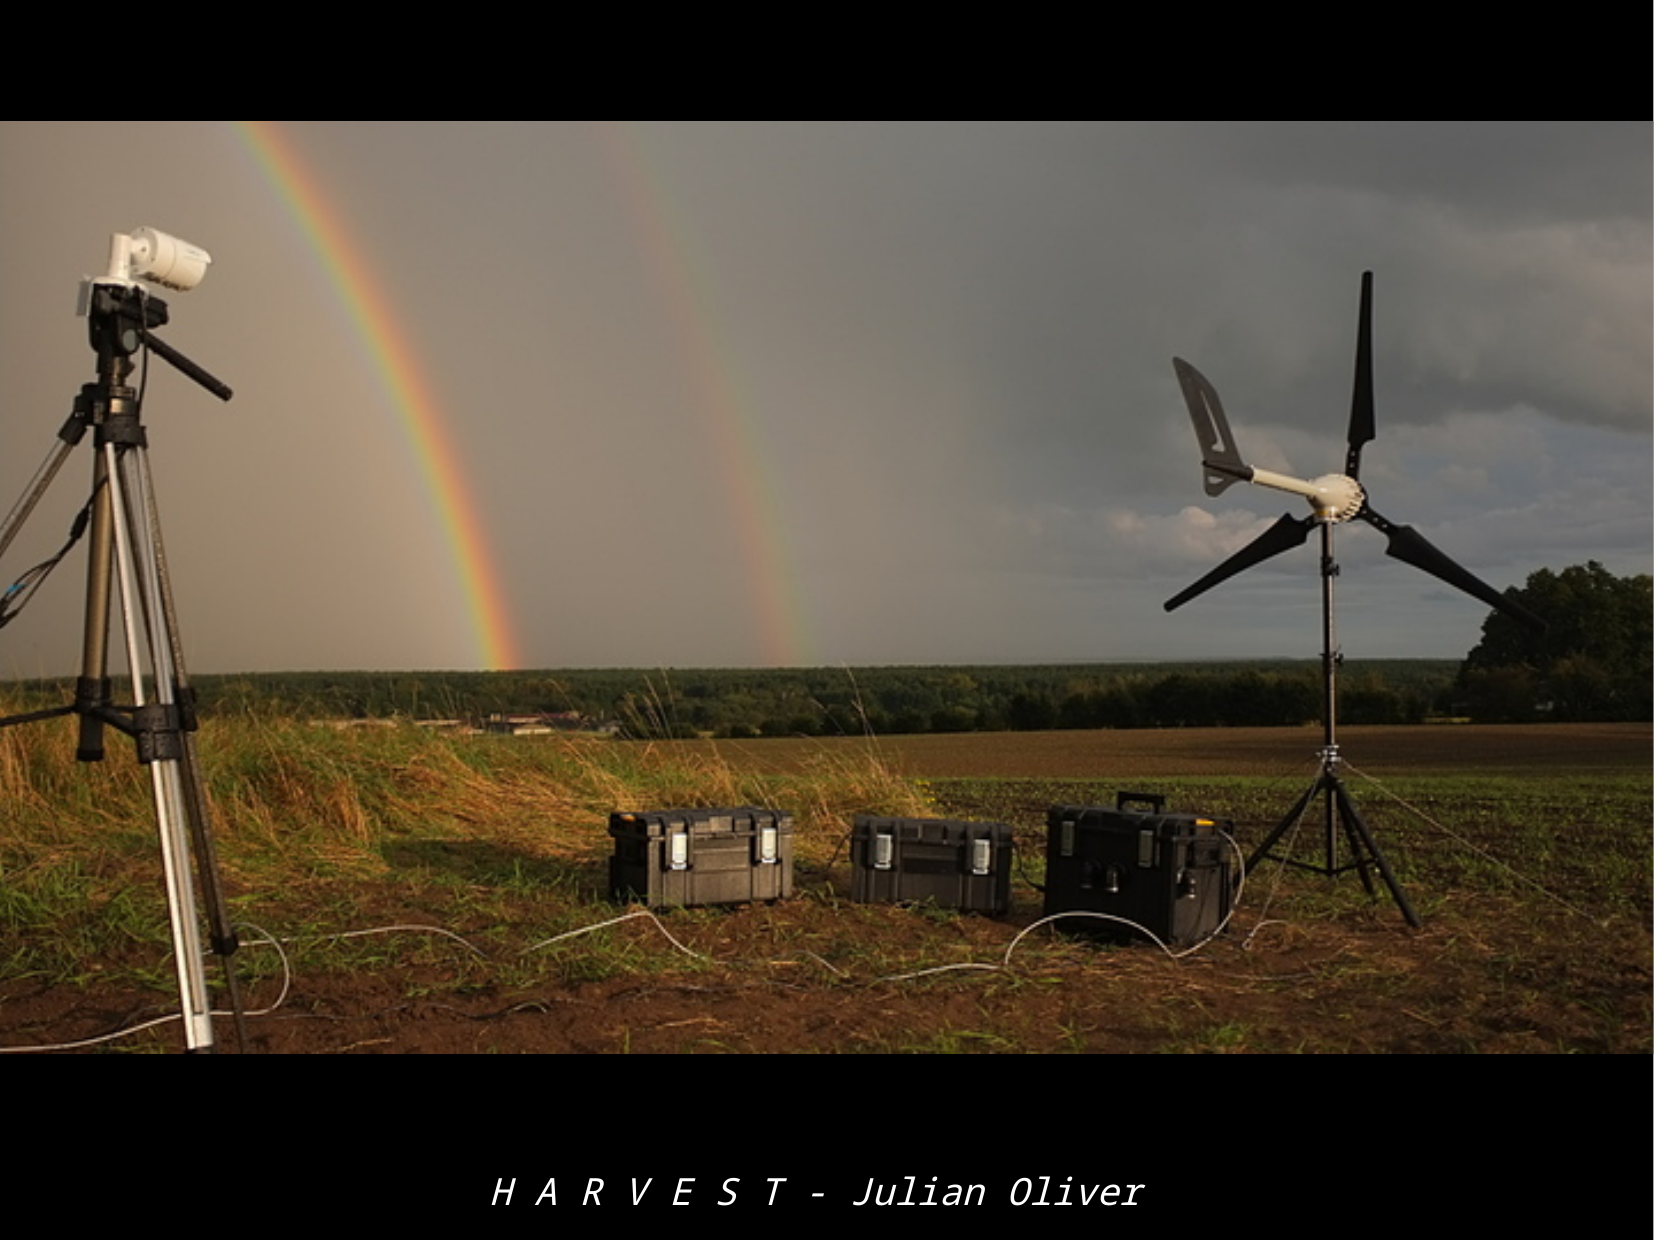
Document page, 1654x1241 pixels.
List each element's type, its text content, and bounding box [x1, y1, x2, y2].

text_box H A R V E S T - Julian Oliver [474, 1157, 1180, 1217]
picture [0, 121, 1654, 1054]
